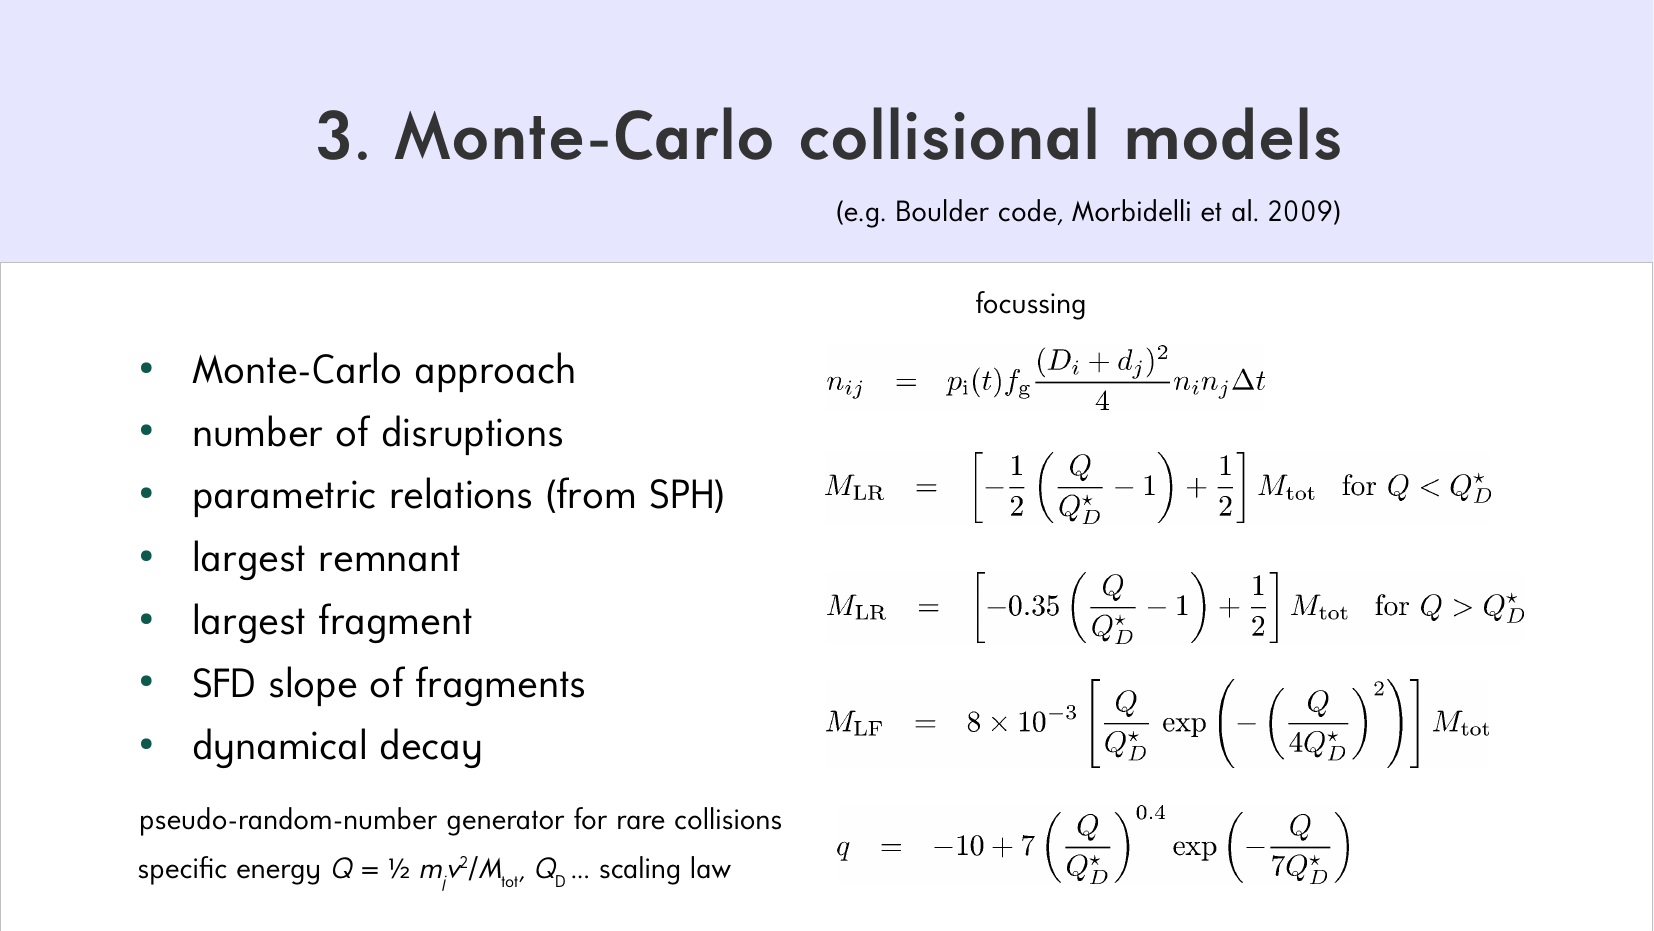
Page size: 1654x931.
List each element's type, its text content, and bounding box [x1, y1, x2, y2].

text_box pseudo-random-number generator for rare collisions [124, 794, 798, 898]
text_box (e.g. Boulder code, Morbidelli et al. 2009) [821, 186, 1499, 246]
title 3. Monte-Carlo collisional models [124, 31, 1536, 239]
text_box focussing [960, 278, 1134, 337]
picture [827, 345, 1265, 410]
list Monte-Carlo approach number of disruptions parametric relations (from SPH) largest remnant largest fragment SFD slope of fragments dynamical decay [121, 344, 786, 833]
picture [826, 679, 1489, 768]
picture [825, 452, 1491, 524]
picture [837, 805, 1349, 884]
text_box specific energy Q = ½ mjv2/Mtot, QD ... scaling law [122, 843, 747, 931]
picture [827, 572, 1524, 644]
